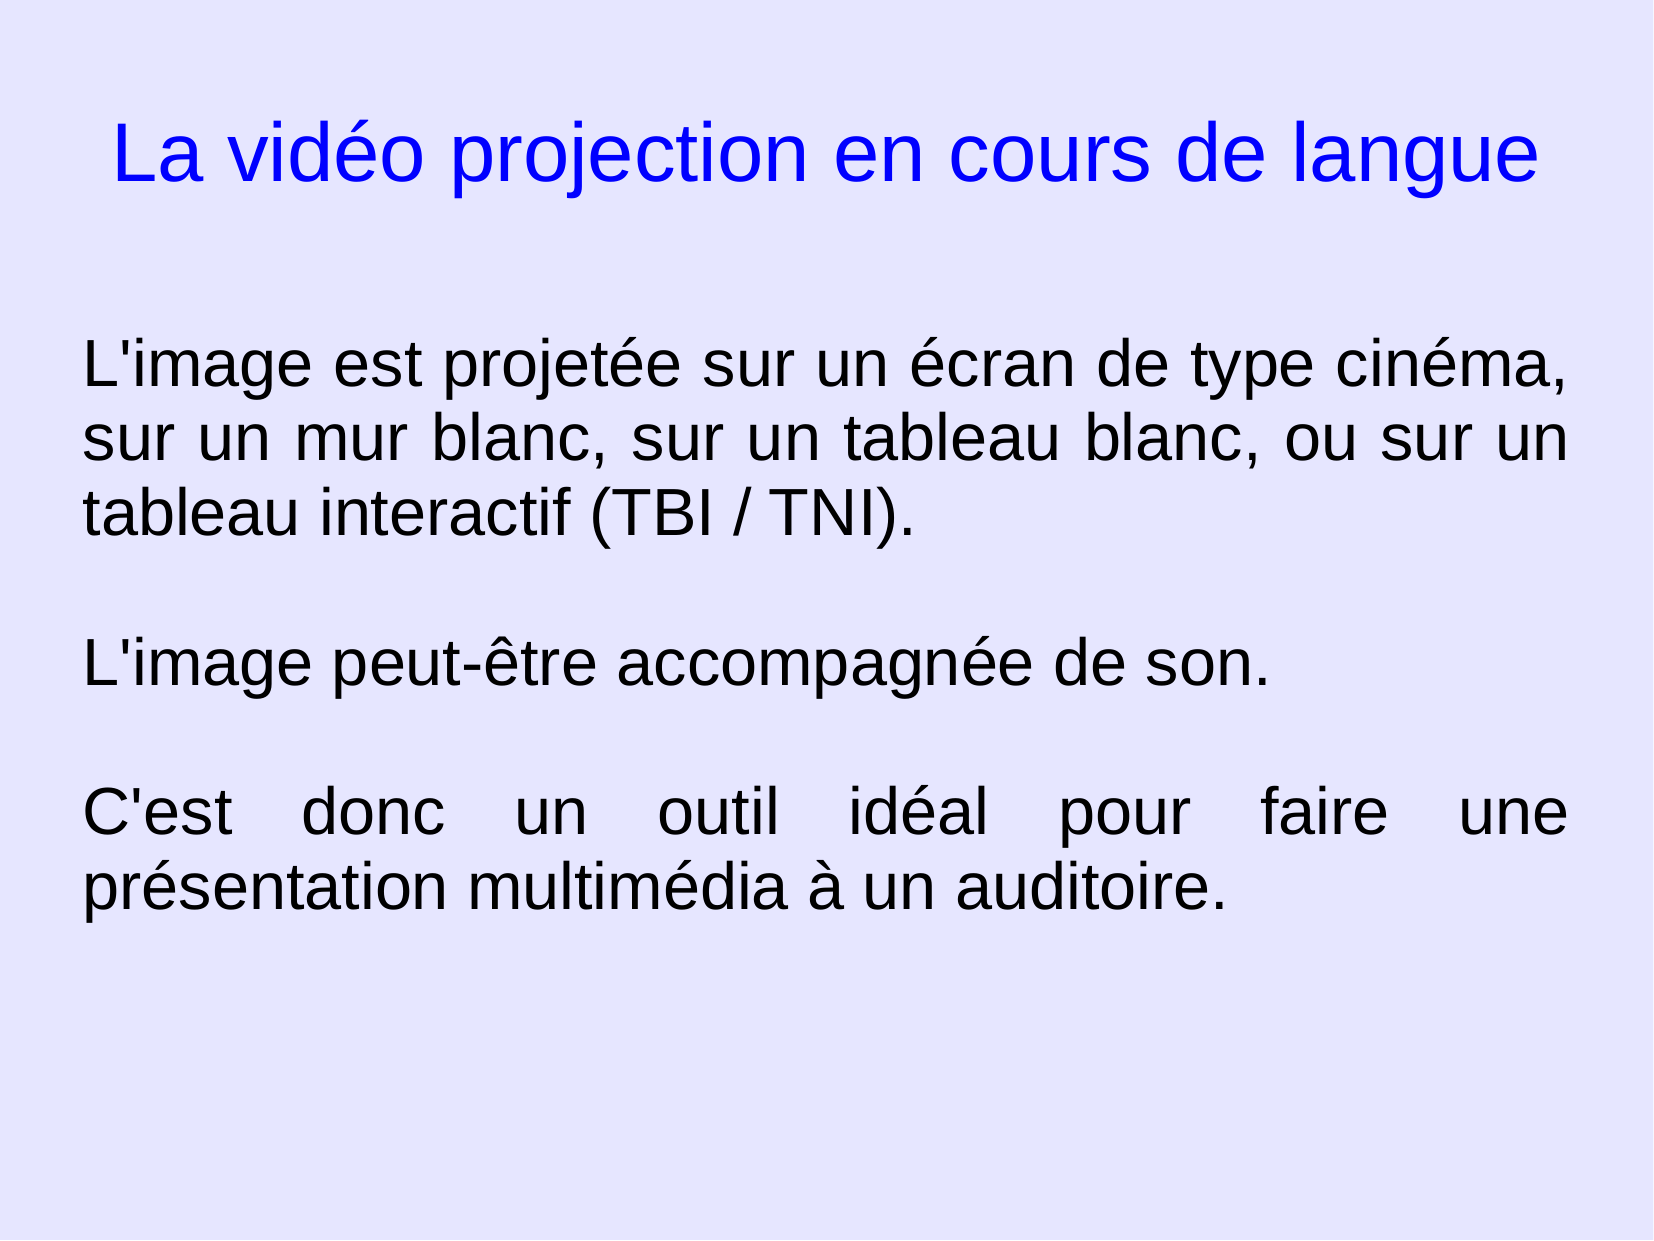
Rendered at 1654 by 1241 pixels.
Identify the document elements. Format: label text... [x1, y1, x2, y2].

title La vidéo projection en cours de langue [82, 56, 1571, 250]
subtitle L'image est projetée sur un écran de type cinéma, sur un mur blanc, sur un tableau blanc, ou sur un tableau interactif (TBI / TNI). L'image peut-être accompagnée de son. C'est donc un outil idéal pour faire une présentation multimédia à un auditoire. [82, 290, 1571, 1109]
